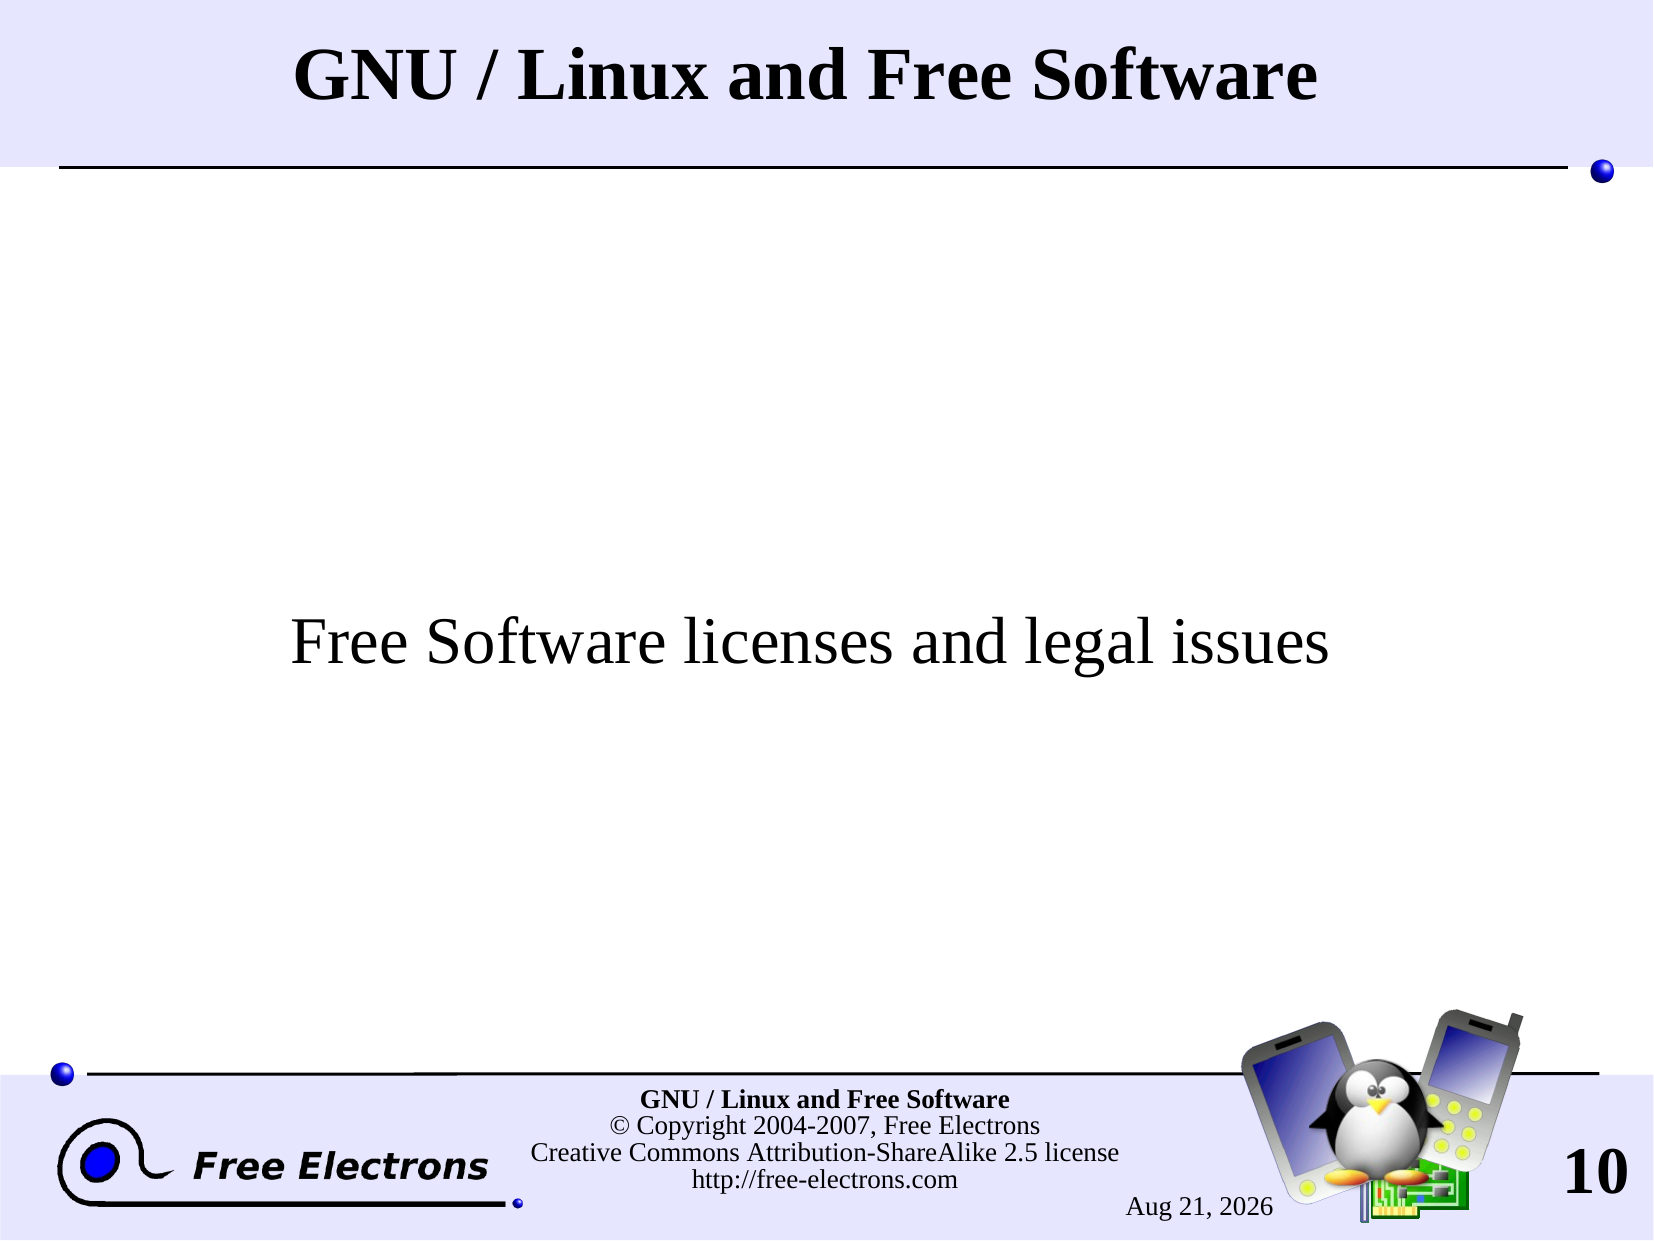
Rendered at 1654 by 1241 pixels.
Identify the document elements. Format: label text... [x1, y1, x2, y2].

title GNU / Linux and Free Software [60, 25, 1551, 124]
subtitle Free Software licenses and legal issues [105, 216, 1518, 1066]
picture [1231, 1007, 1538, 1241]
picture [50, 1107, 527, 1216]
